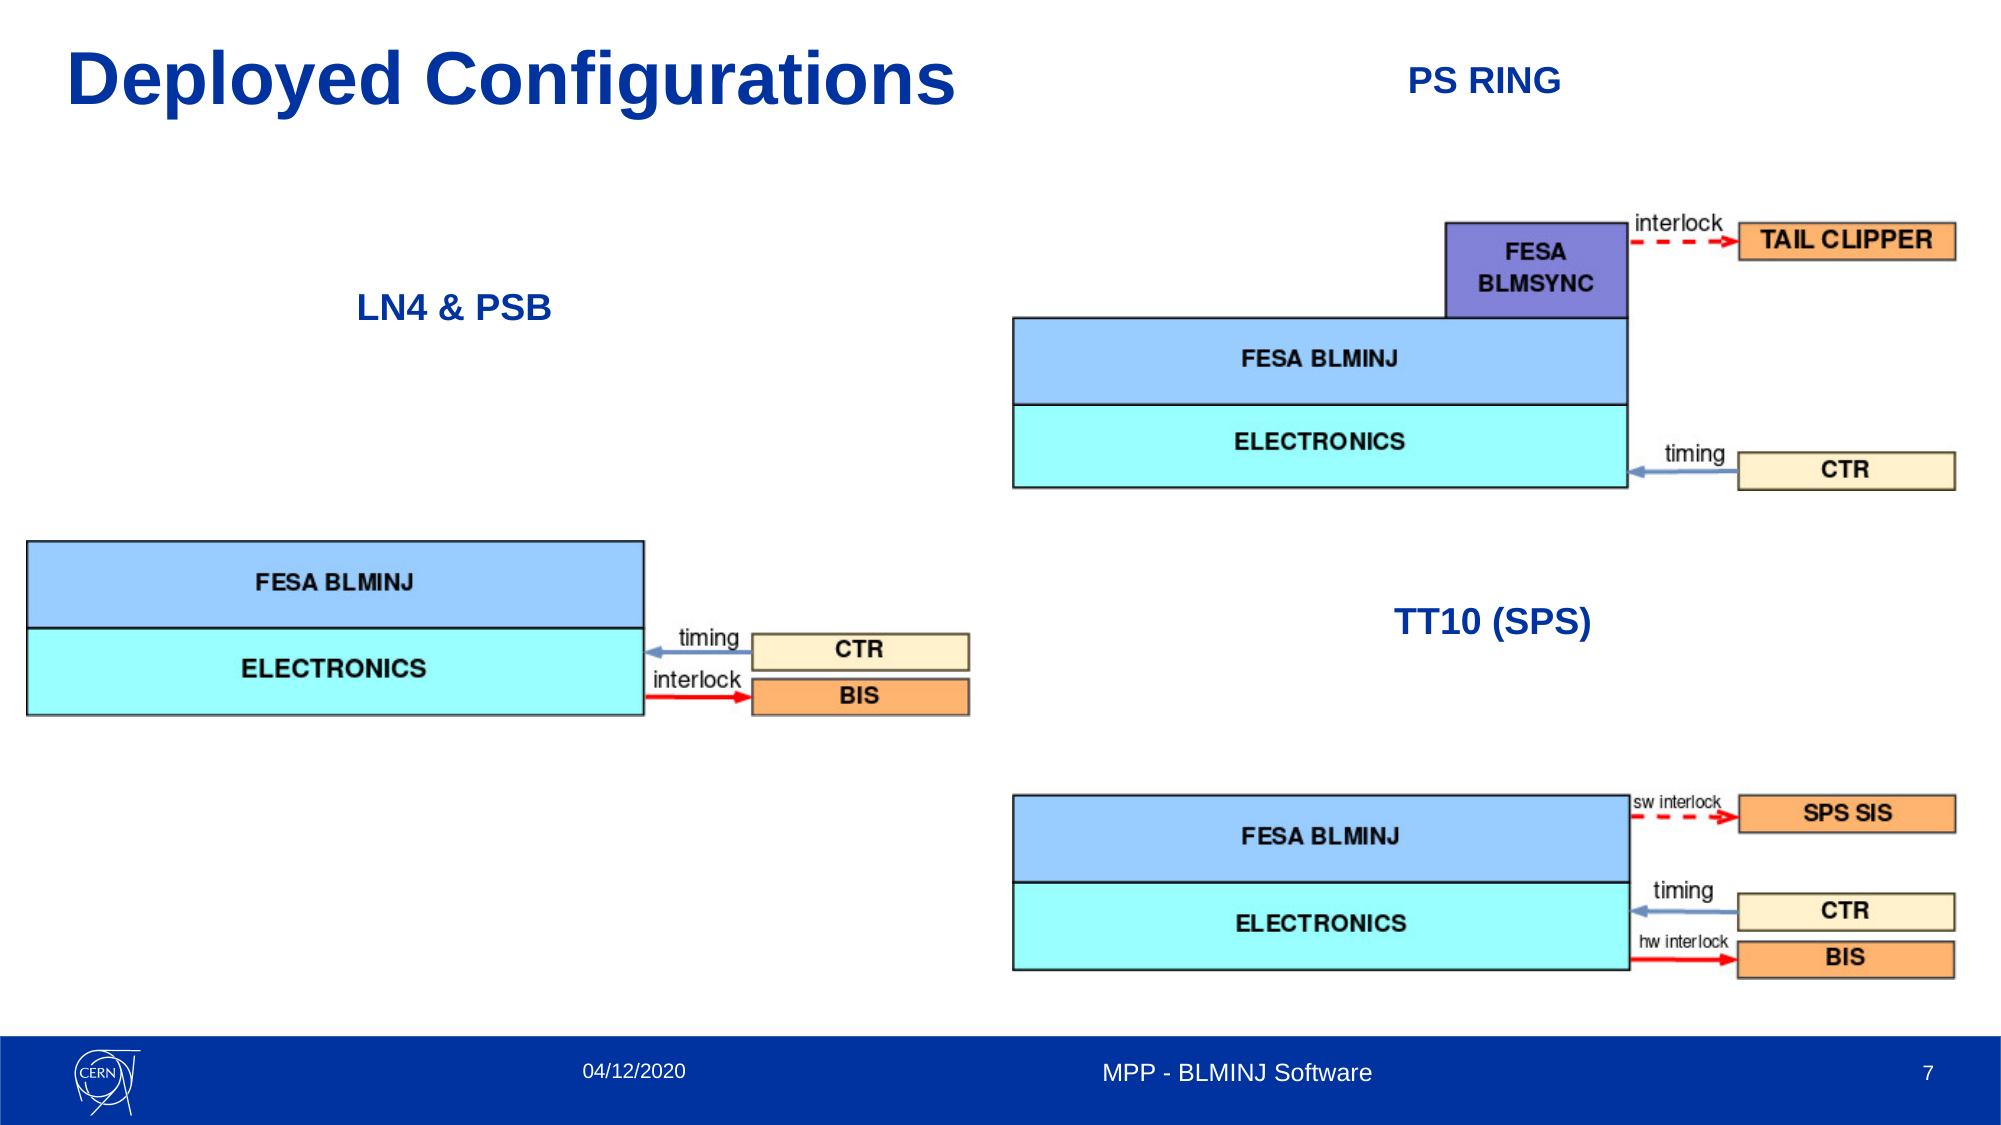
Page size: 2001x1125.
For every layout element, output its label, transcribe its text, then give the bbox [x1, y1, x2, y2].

text_box PS RING [1390, 51, 1580, 112]
text_box TT10 (SPS) [1365, 592, 1621, 653]
picture [1012, 788, 1958, 980]
footer MPP - BLMINJ Software [698, 1042, 1777, 1103]
picture [26, 540, 972, 717]
text_box LN4 & PSB [341, 278, 617, 339]
title Deployed Configurations [66, 44, 1934, 135]
slide_number 04/12/2020 [571, 1041, 686, 1102]
picture [1, 1037, 2000, 1125]
slide_number 7 [1822, 1042, 1935, 1103]
picture [1012, 211, 1958, 491]
